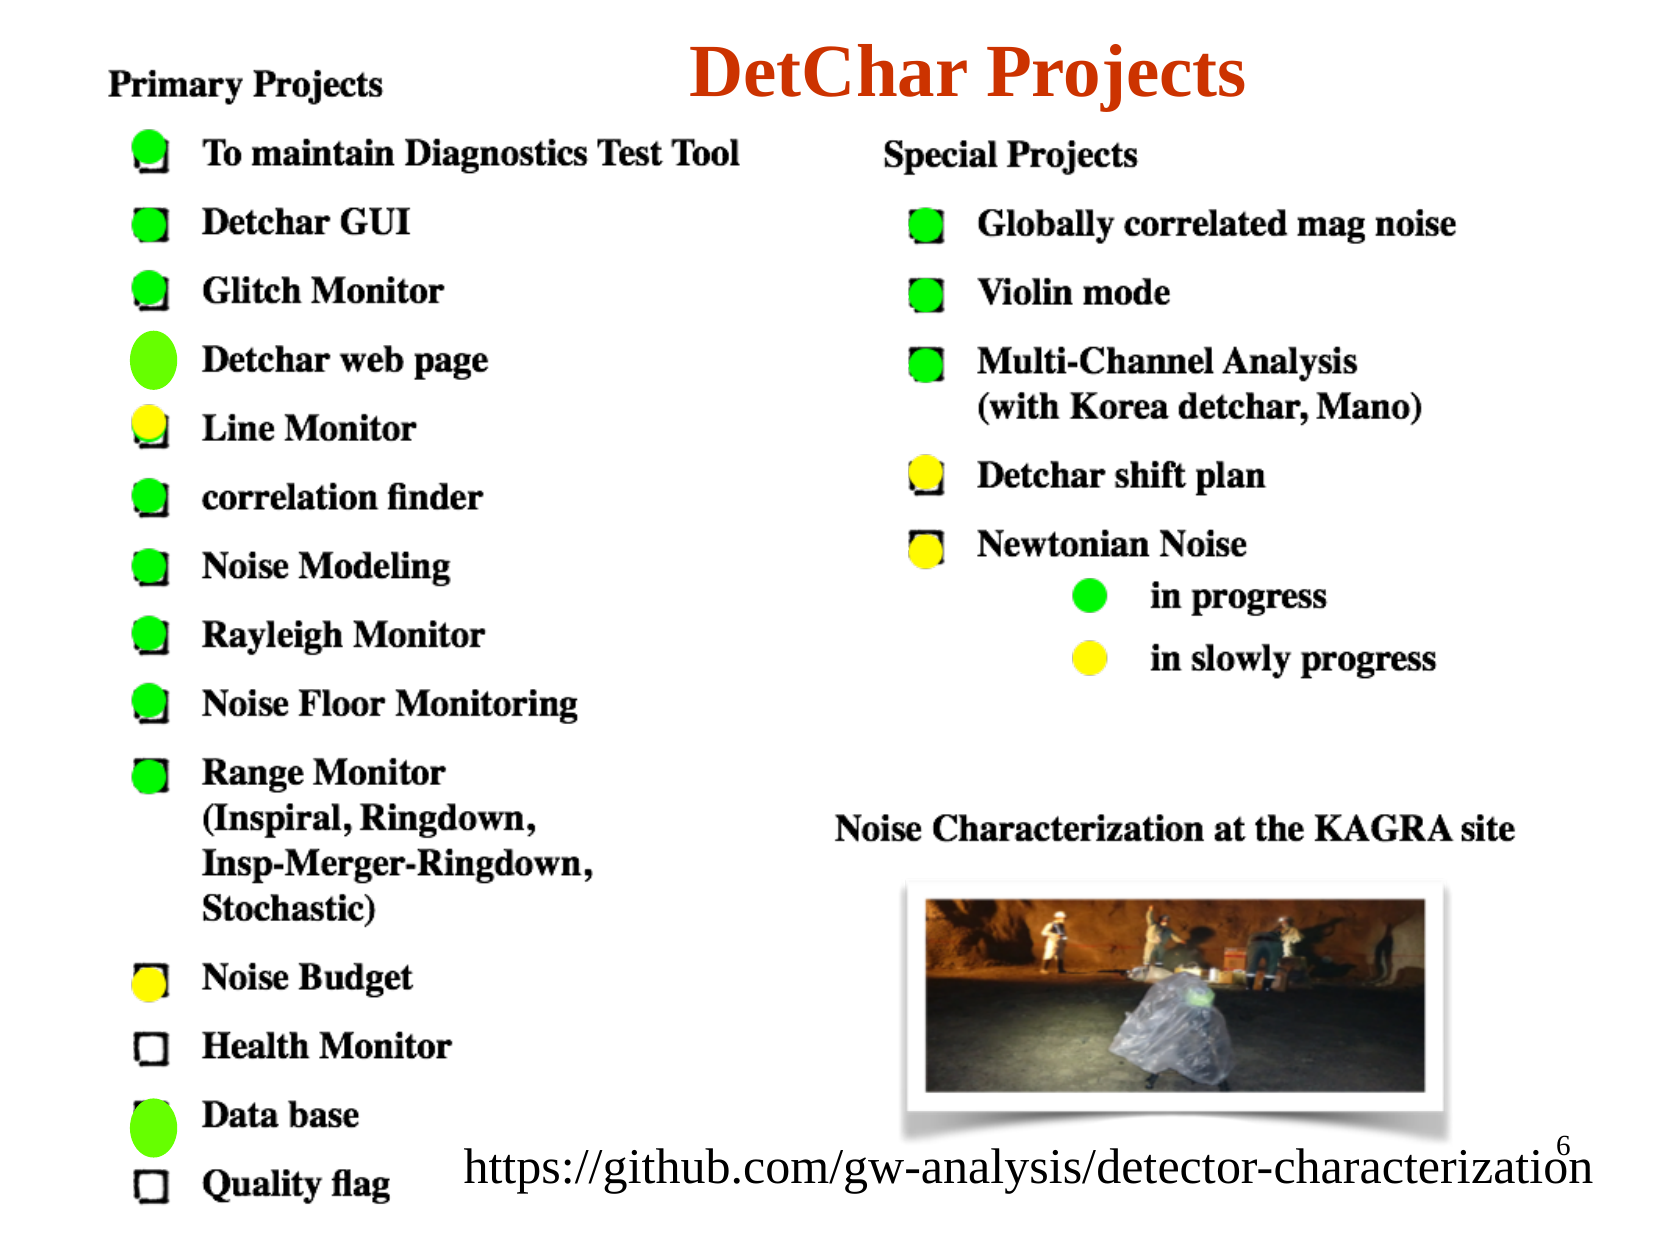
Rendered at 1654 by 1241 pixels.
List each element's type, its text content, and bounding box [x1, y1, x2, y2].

title DetChar Projects [425, 23, 1512, 50]
text_box [129, 1098, 178, 1158]
picture [32, 50, 1523, 1215]
text_box [129, 330, 178, 390]
text_box https://github.com/gw-analysis/detector-characterization [448, 1132, 1619, 1215]
